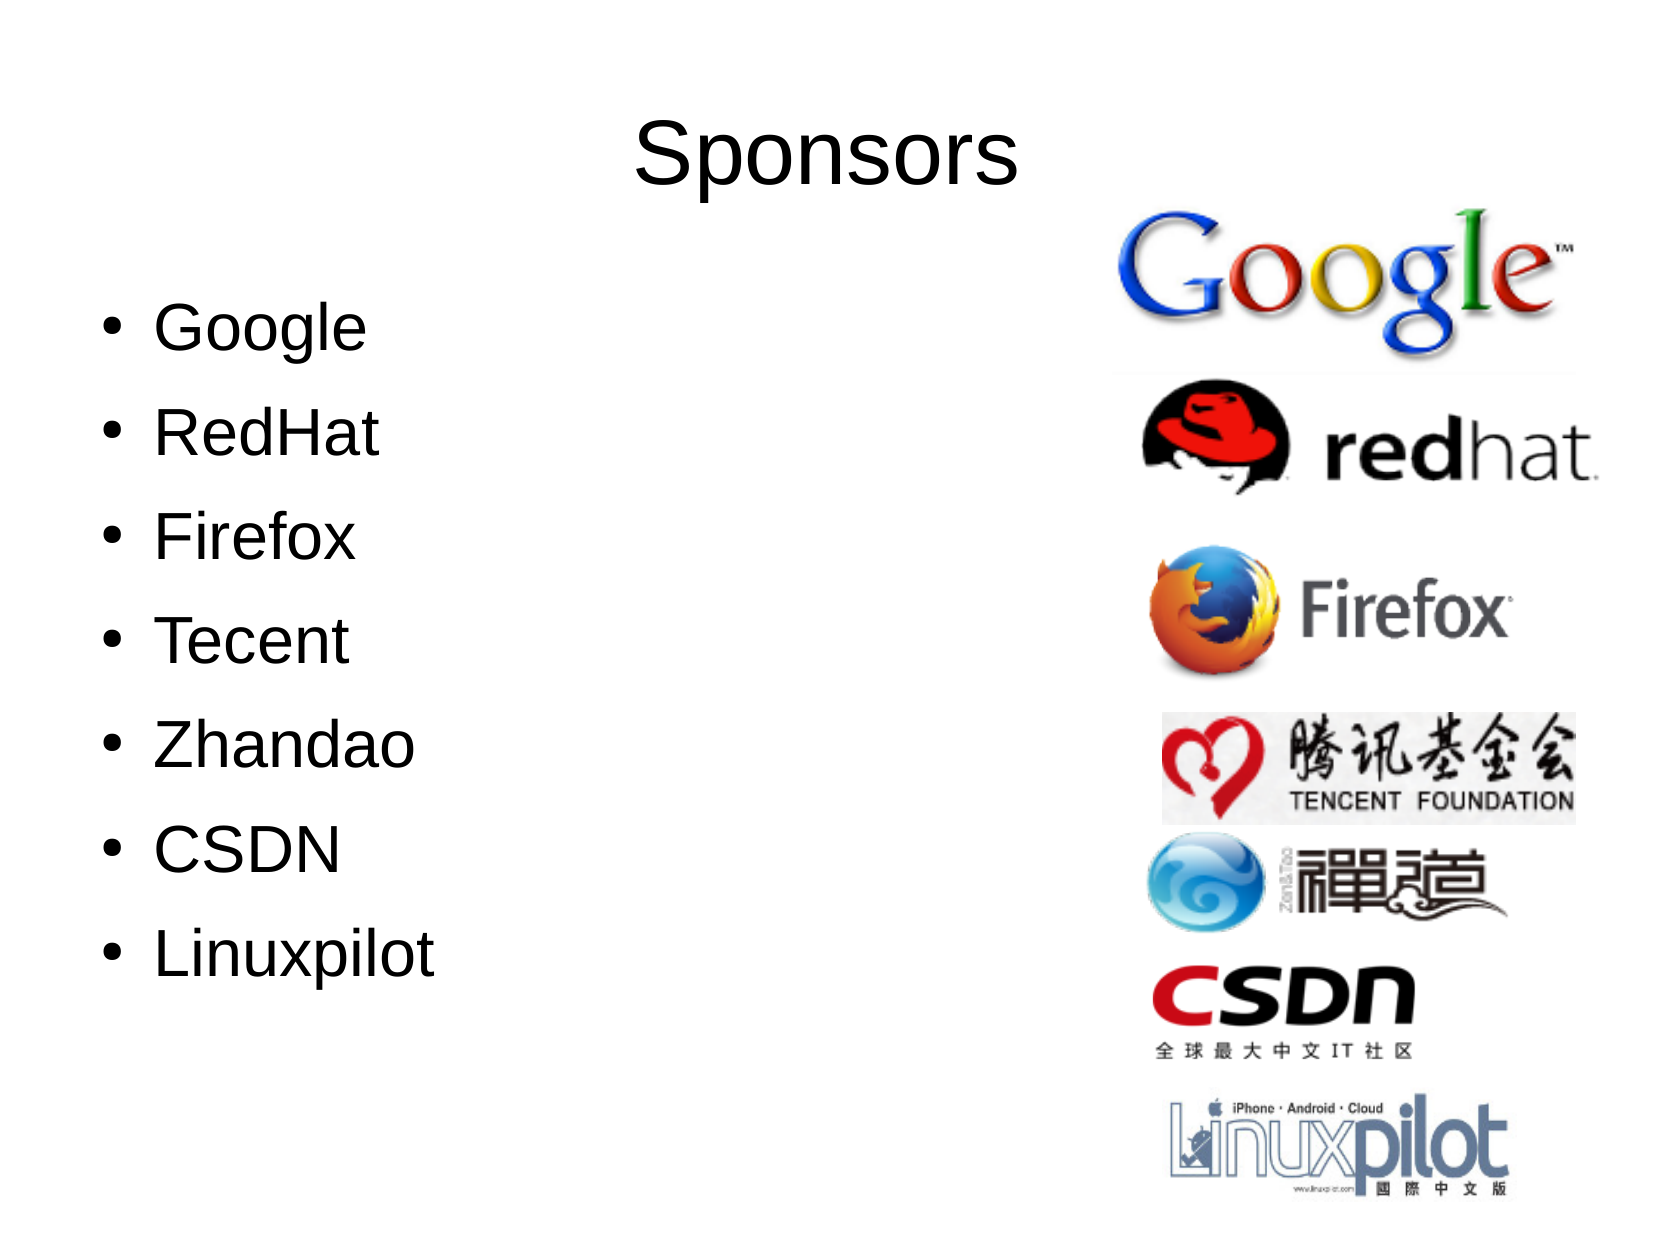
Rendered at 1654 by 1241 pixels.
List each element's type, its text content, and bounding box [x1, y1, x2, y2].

picture [1125, 524, 1535, 700]
list Google RedHat Firefox Tecent Zhandao CSDN Linuxpilot [82, 290, 809, 1094]
picture [1087, 712, 1576, 1203]
picture [1112, 187, 1647, 514]
title Sponsors [82, 49, 1571, 257]
